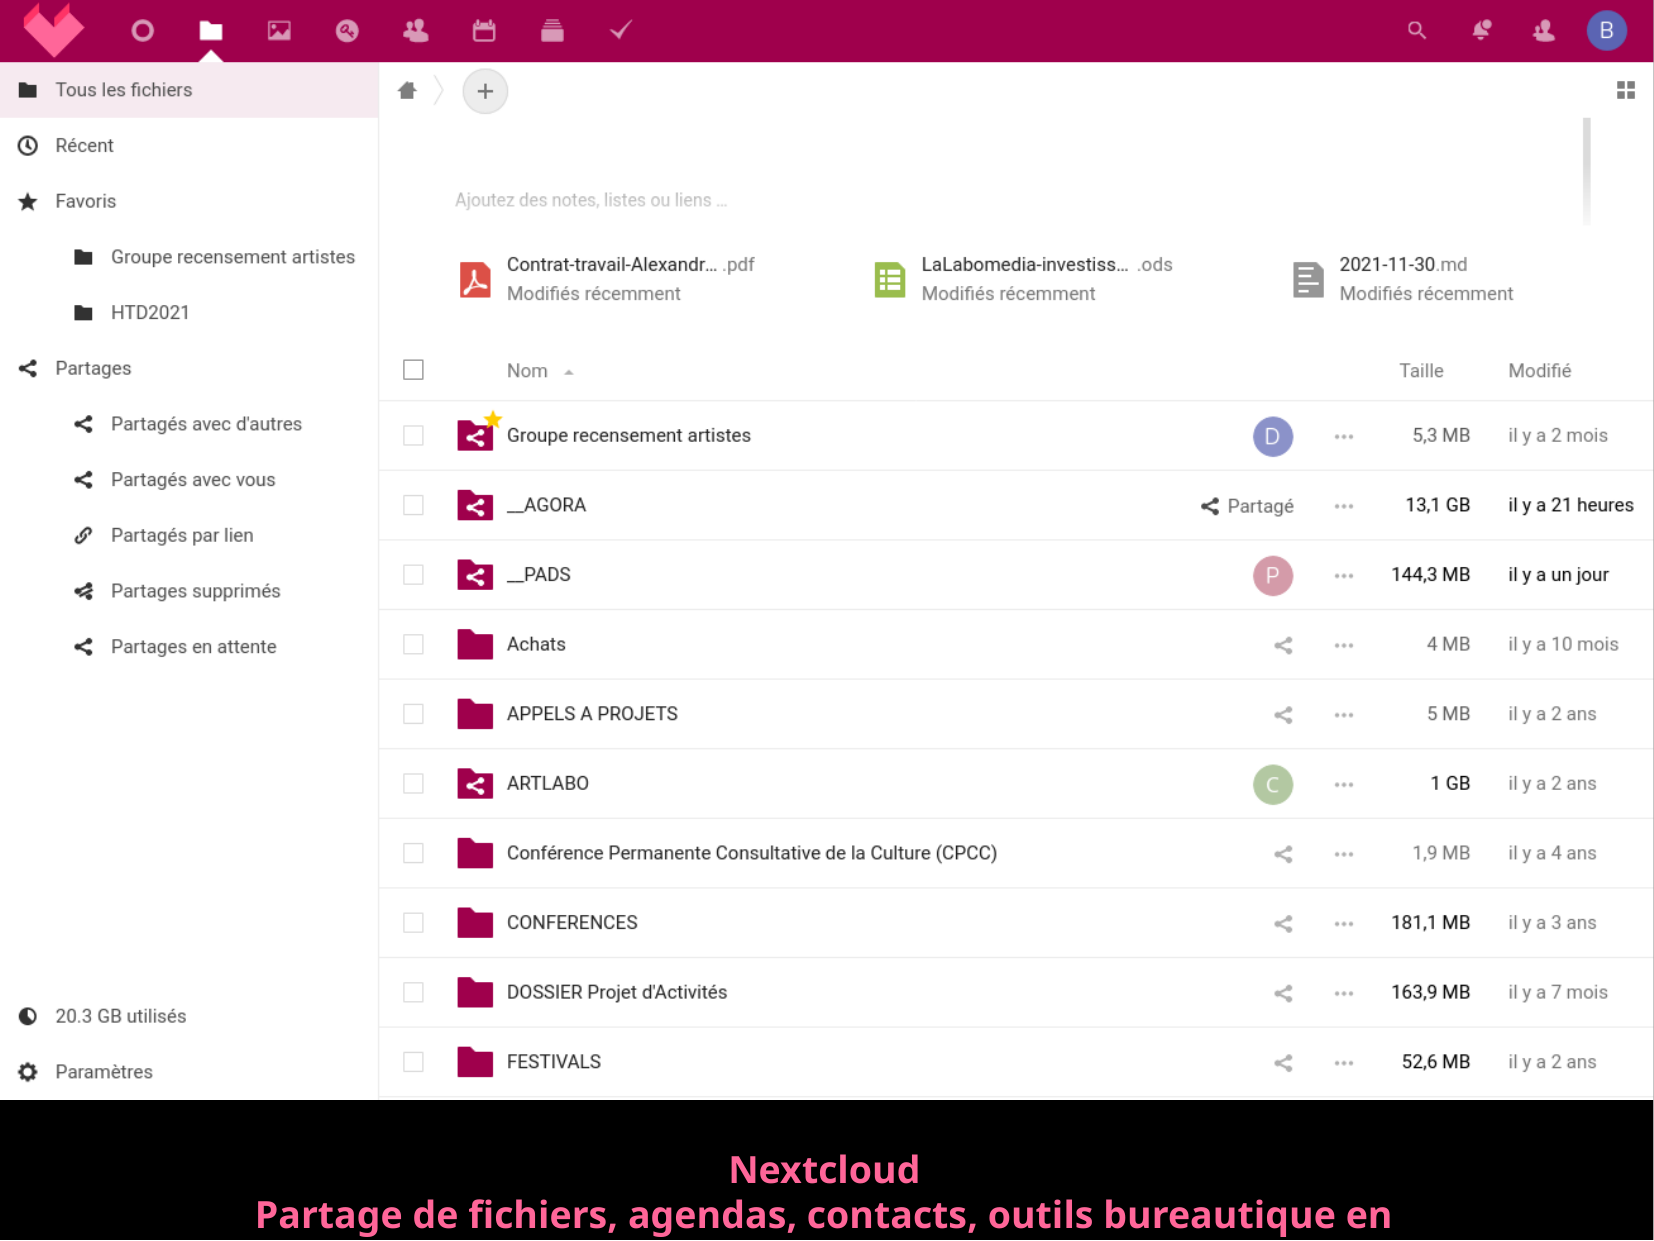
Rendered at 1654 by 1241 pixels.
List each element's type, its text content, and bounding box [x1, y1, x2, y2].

picture [0, 0, 1654, 1100]
text_box Nextcloud Partage de fichiers, agendas, contacts, outils bureautique en ligne [222, 1138, 1428, 1241]
